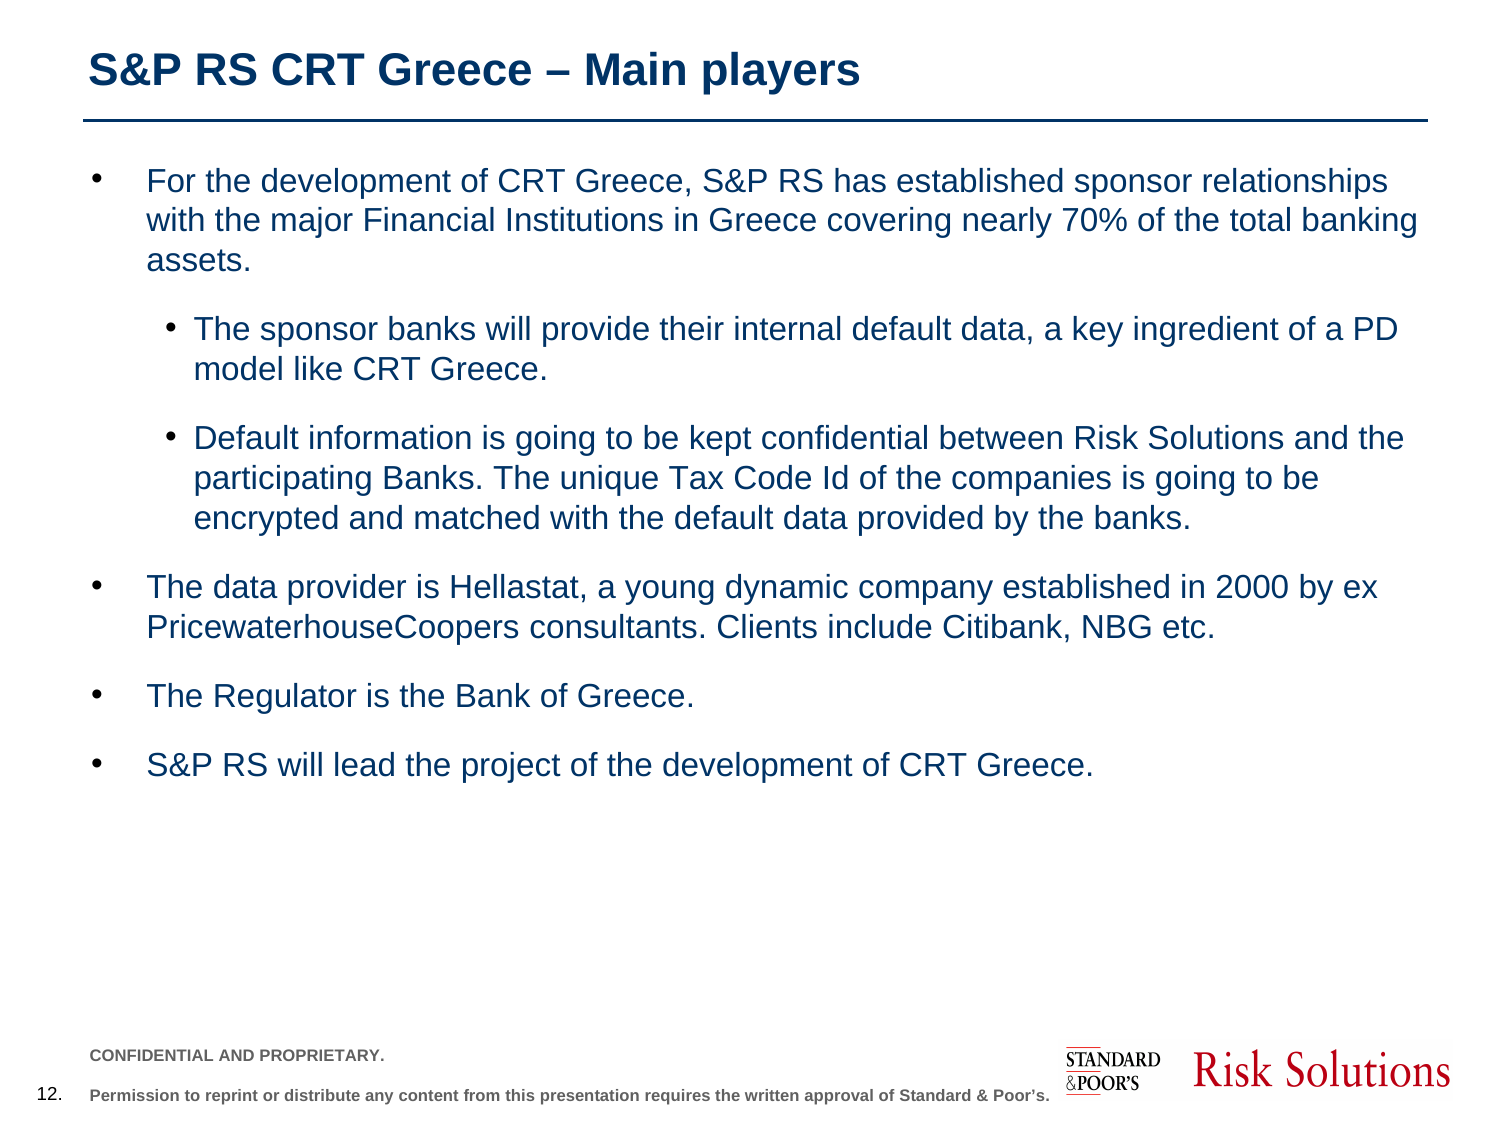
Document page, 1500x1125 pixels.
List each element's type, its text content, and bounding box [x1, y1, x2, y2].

text_box S&P RS CRT Greece – Main players [73, 27, 1429, 103]
text_box For the development of CRT Greece, S&P RS has established sponsor relationships with the major Financial Institutions in Greece covering nearly 70% of the total banking assets. The sponsor banks will provide their internal default data, a key ingredient of a PD model like CRT Greece. Default information is going to be kept confidential between Risk Solutions and the participating Banks. The unique Tax Code Id of the companies is going to be encrypted and matched with the default data provided by the banks. The data provider is Hellastat, a young dynamic company established in 2000 by ex PricewaterhouseCoopers consultants. Clients include Citibank, NBG etc. The Regulator is the Bank of Greece. S&P RS will lead the project of the development of CRT Greece. [20, 81, 1458, 772]
picture [1058, 1039, 1453, 1101]
